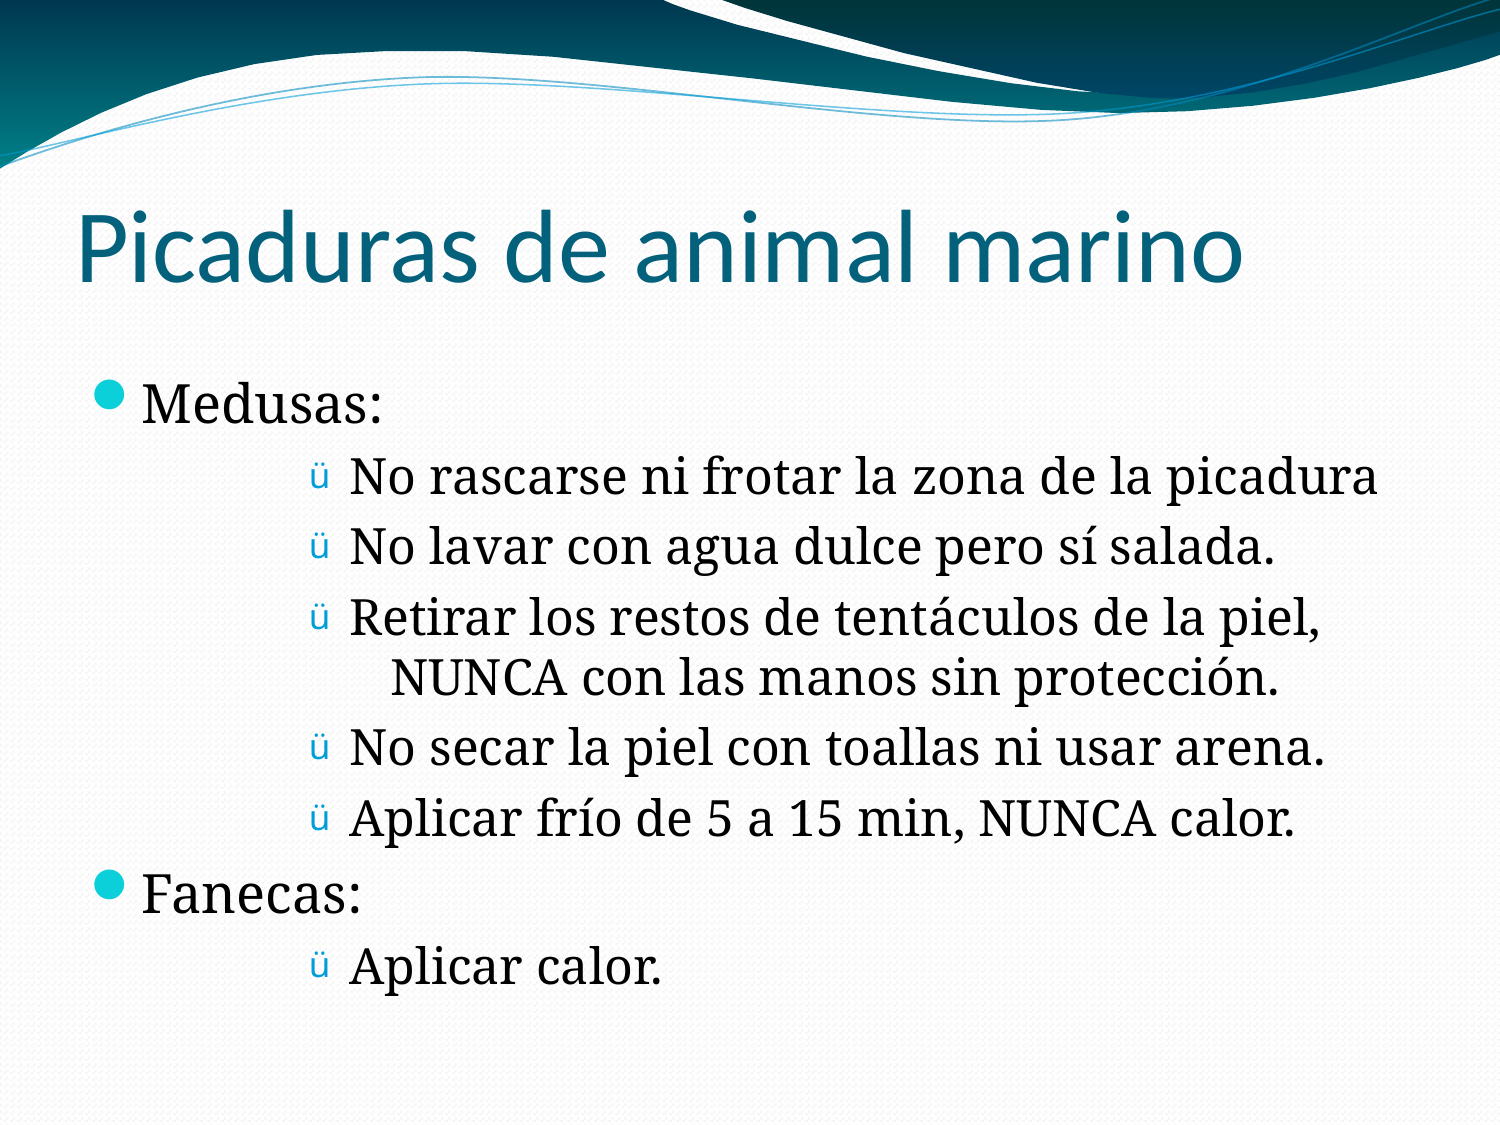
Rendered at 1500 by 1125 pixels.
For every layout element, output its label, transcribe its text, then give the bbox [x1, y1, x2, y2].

list Medusas: No rascarse ni frotar la zona de la picadura No lavar con agua dulce pero sí salada. Retirar los restos de tentáculos de la piel, NUNCA con las manos sin protección. No secar la piel con toallas ni usar arena. Aplicar frío de 5 a 15 min, NUNCA calor. Fanecas: Aplicar calor. [75, 361, 1426, 1038]
title Picaduras de animal marino [75, 115, 1426, 304]
